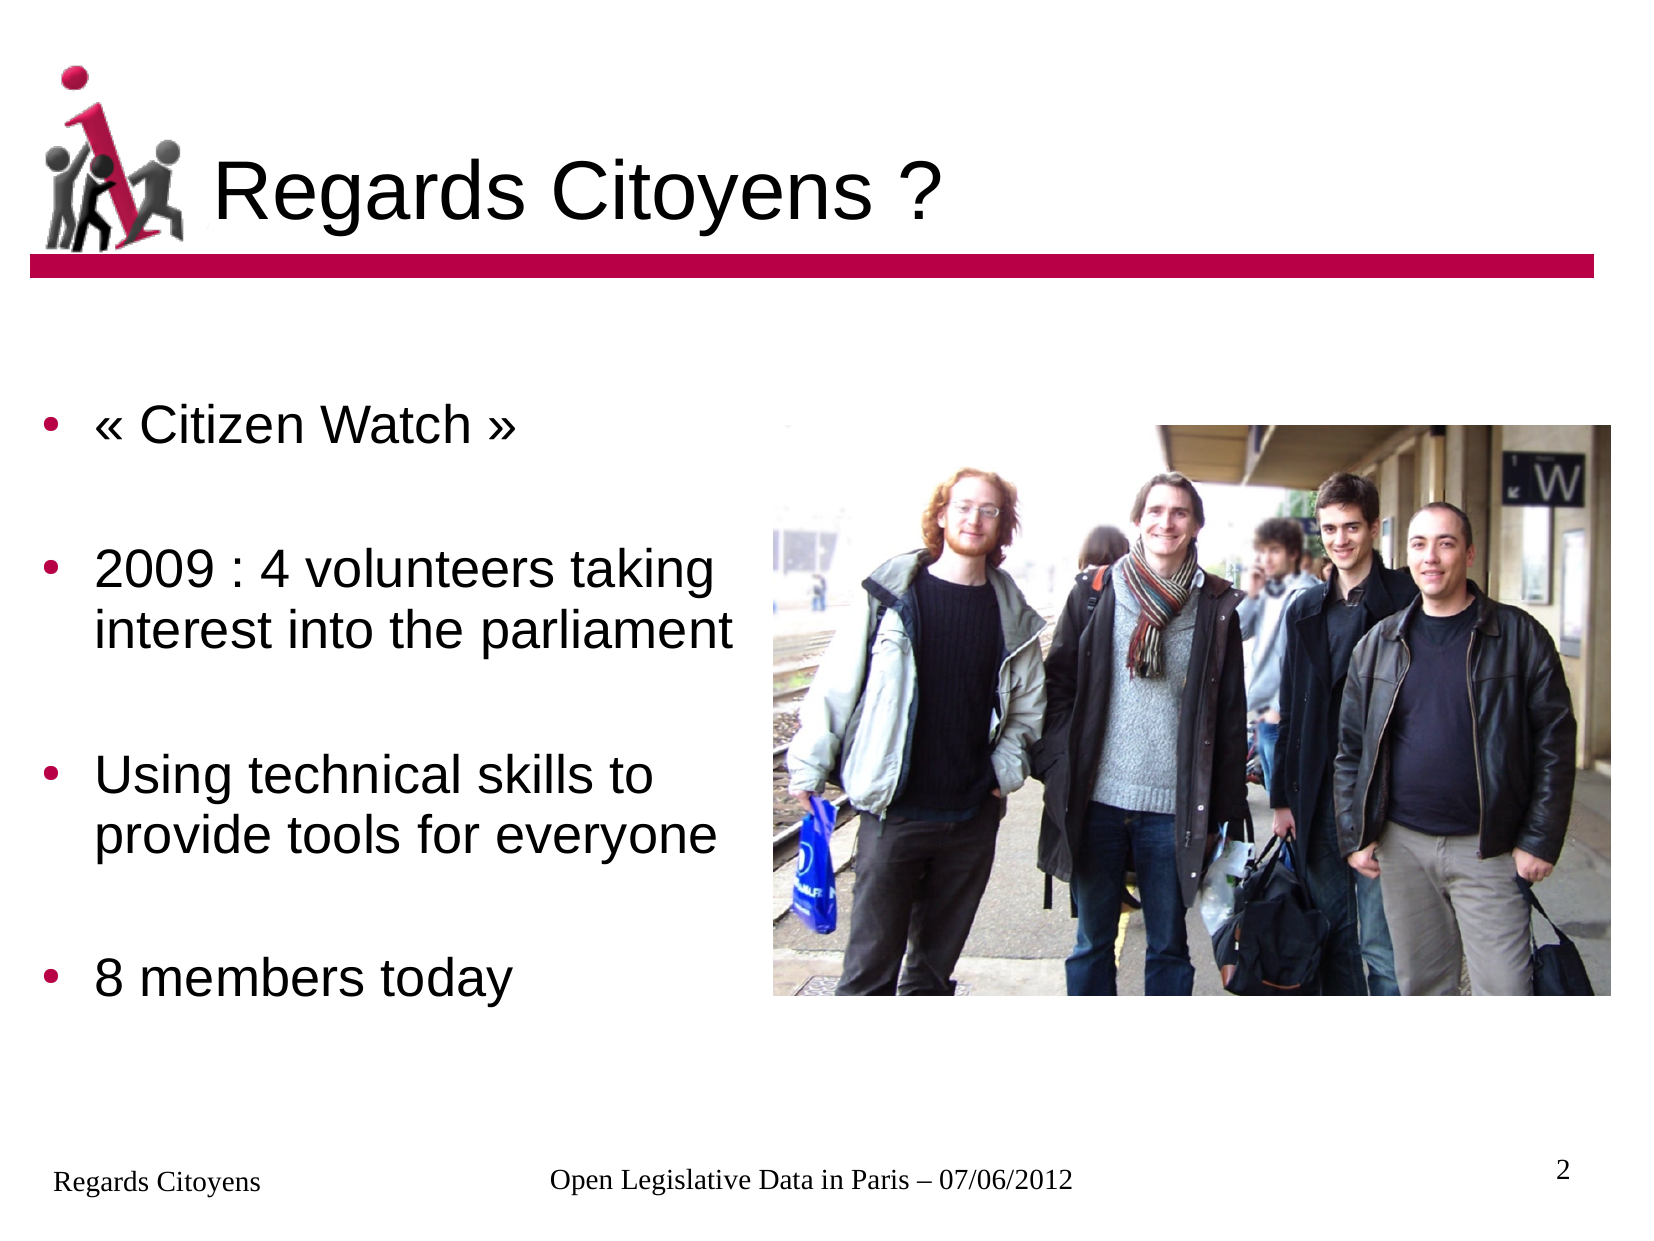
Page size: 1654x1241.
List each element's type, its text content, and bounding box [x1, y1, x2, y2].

title Regards Citoyens ? [212, 94, 1654, 287]
picture [773, 425, 1611, 997]
list « Citizen Watch » 2009 : 4 volunteers taking interest into the parliament Using technical skills to provide tools for everyone 8 members today [23, 330, 762, 1150]
picture [29, 61, 210, 254]
